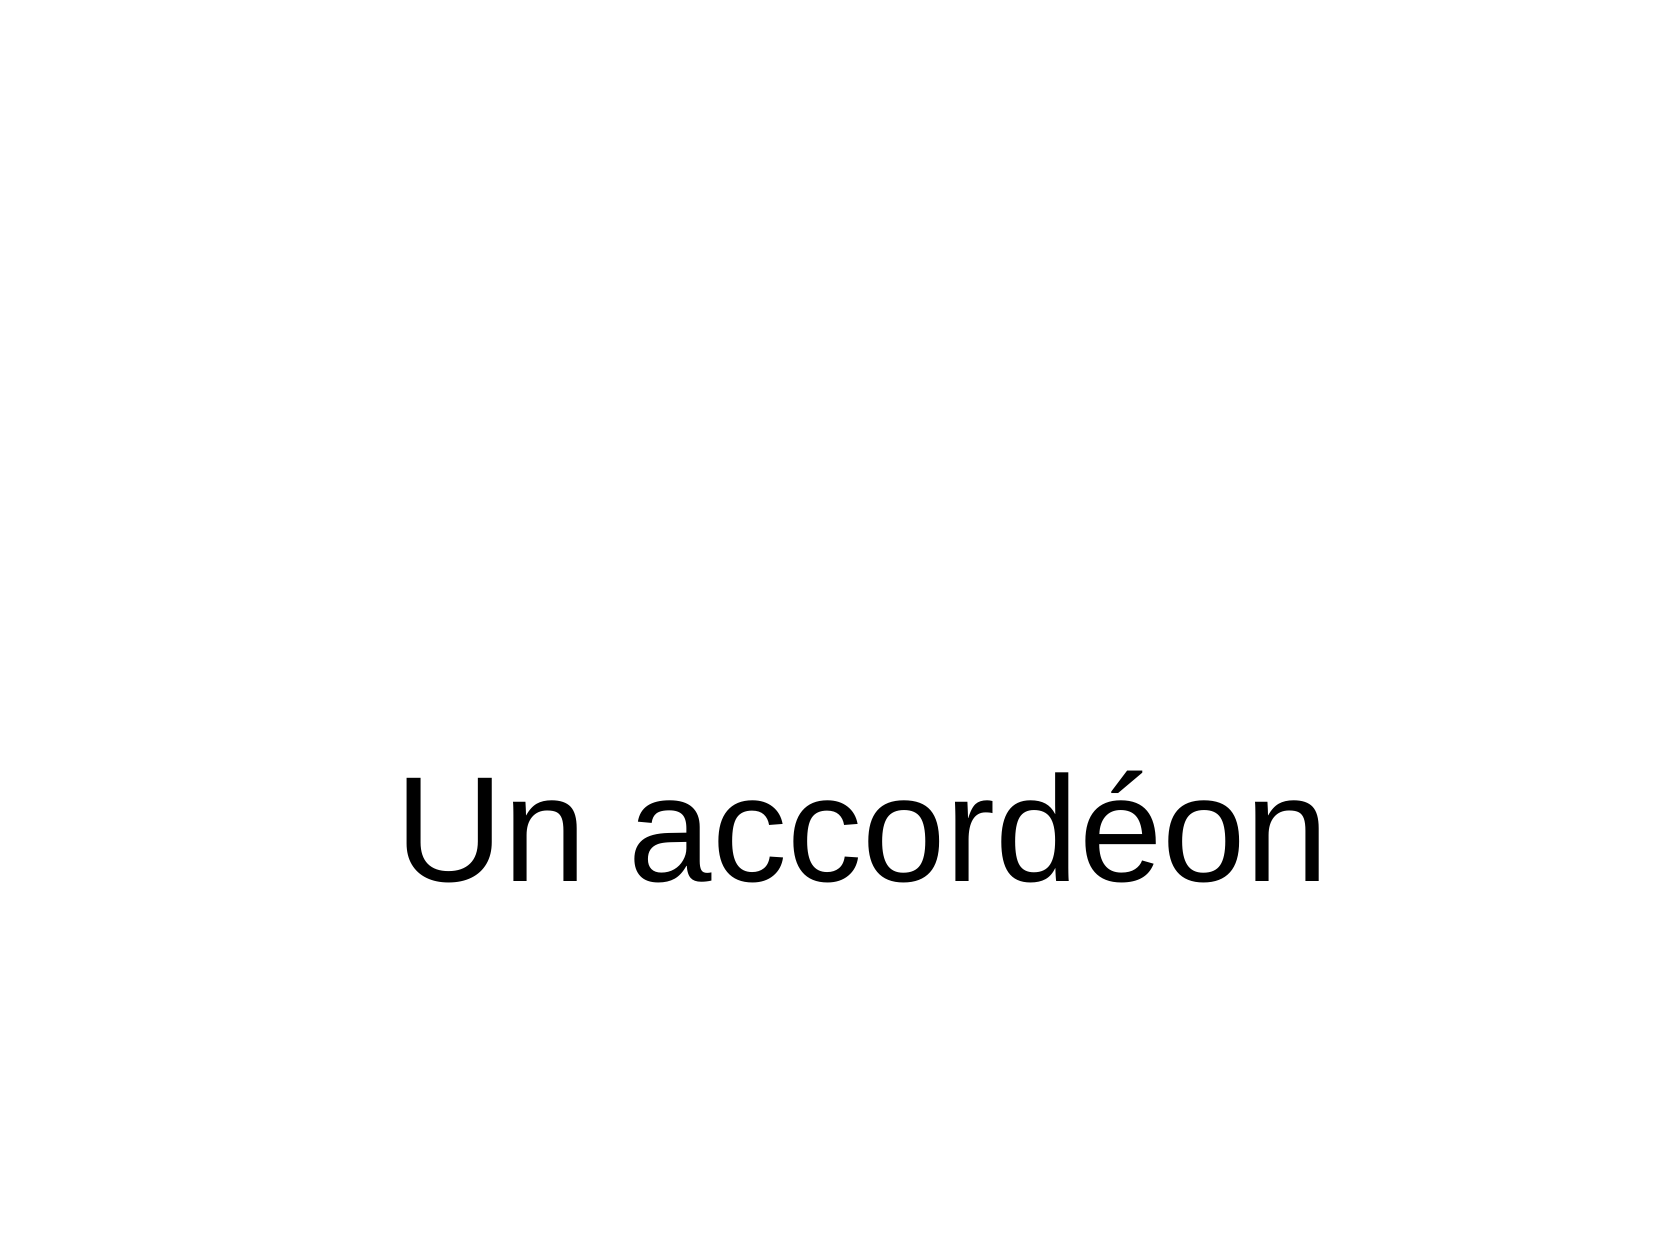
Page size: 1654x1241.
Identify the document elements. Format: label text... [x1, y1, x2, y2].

text_box Un accordéon [380, 738, 1477, 921]
